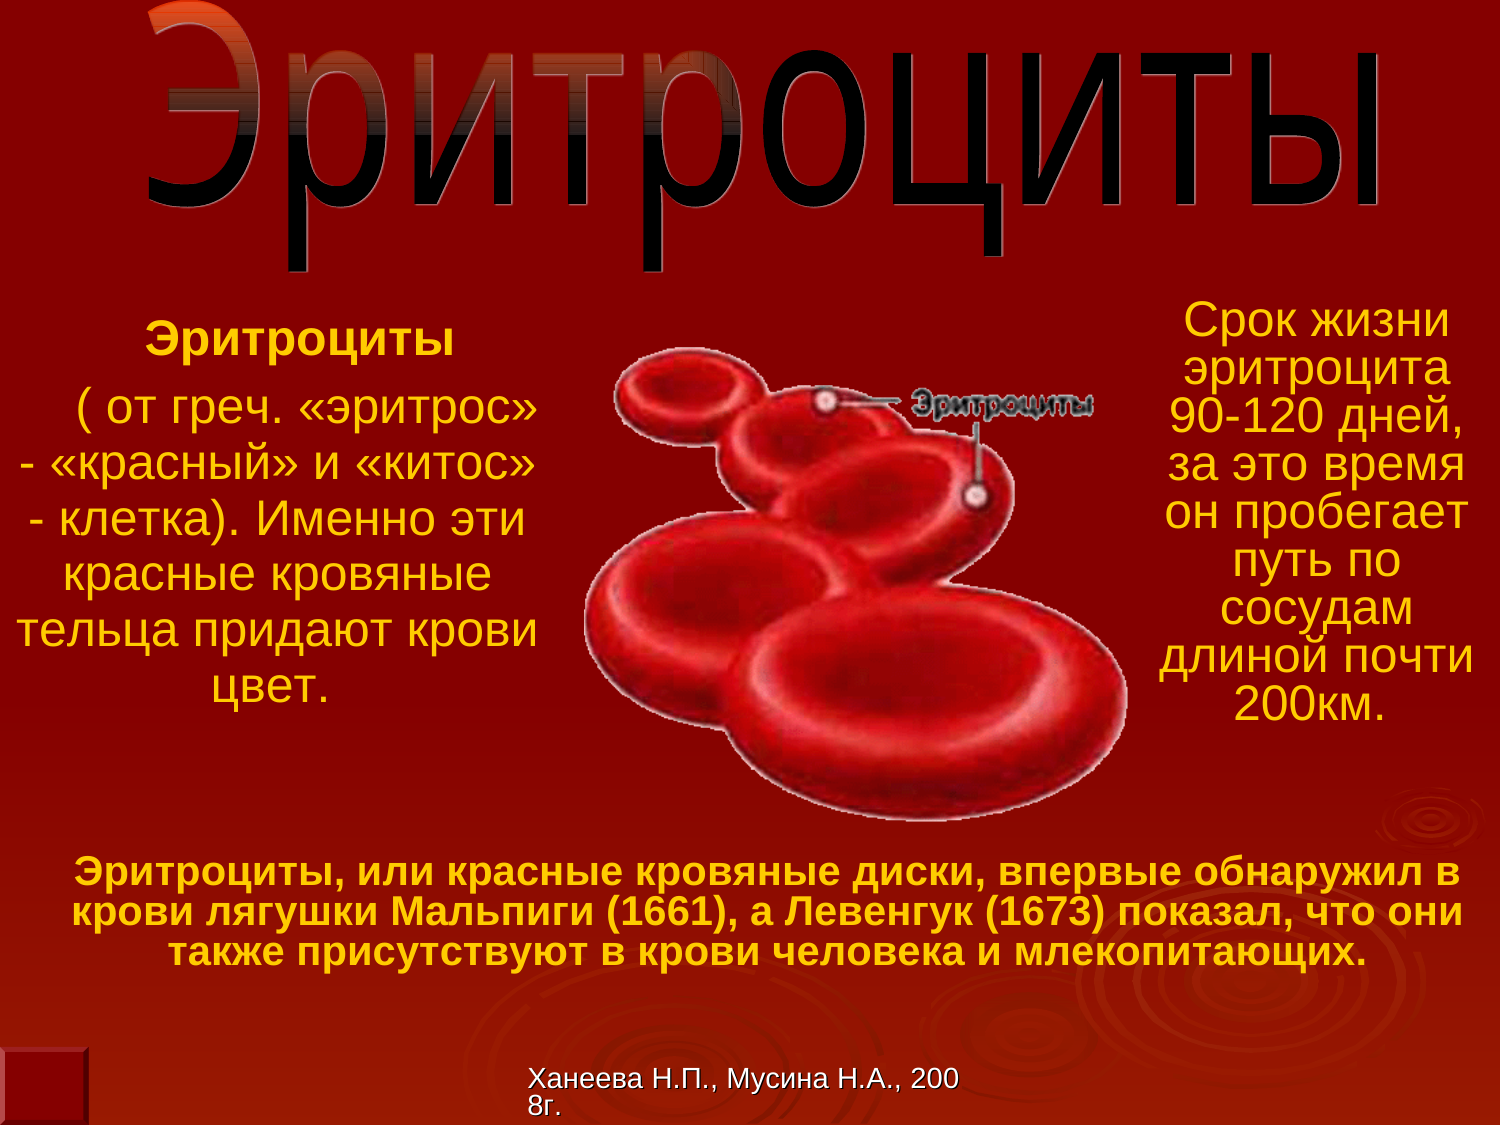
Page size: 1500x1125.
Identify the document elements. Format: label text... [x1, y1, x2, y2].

text_box Эритроциты [1140, 52, 1230, 204]
text_box Эритроциты [1357, 52, 1376, 204]
text_box Эритроциты [532, 52, 622, 204]
text_box Эритроциты [414, 52, 511, 204]
text_box [1, 1046, 89, 1125]
text_box Эритроциты [763, 50, 865, 207]
text_box Срок жизни эритроцита 90-120 дней, за это время он пробегает путь по сосудам длиной почти 200км. [1133, 290, 1500, 738]
text_box Эритроциты, или красные кровяные диски, впервые обнаружил в крови лягушки Мальпиги (1661), а Левенгук (1673) показал, что они также присутствуют в крови человека и млекопитающих. [35, 846, 1500, 982]
list Эритроциты ( от греч. «эритрос» - «красный» и «китос» - клетка). Именно эти красные кровяные тельца придают крови цвет. [0, 302, 556, 775]
text_box Эритроциты [288, 50, 386, 272]
text_box Эритроциты [893, 52, 1002, 257]
text_box Эритроциты [643, 50, 741, 272]
text_box Эритроциты [1251, 52, 1340, 204]
text_box Эритроциты [147, 0, 259, 207]
text_box Эритроциты [1022, 52, 1120, 204]
picture [584, 346, 1129, 823]
